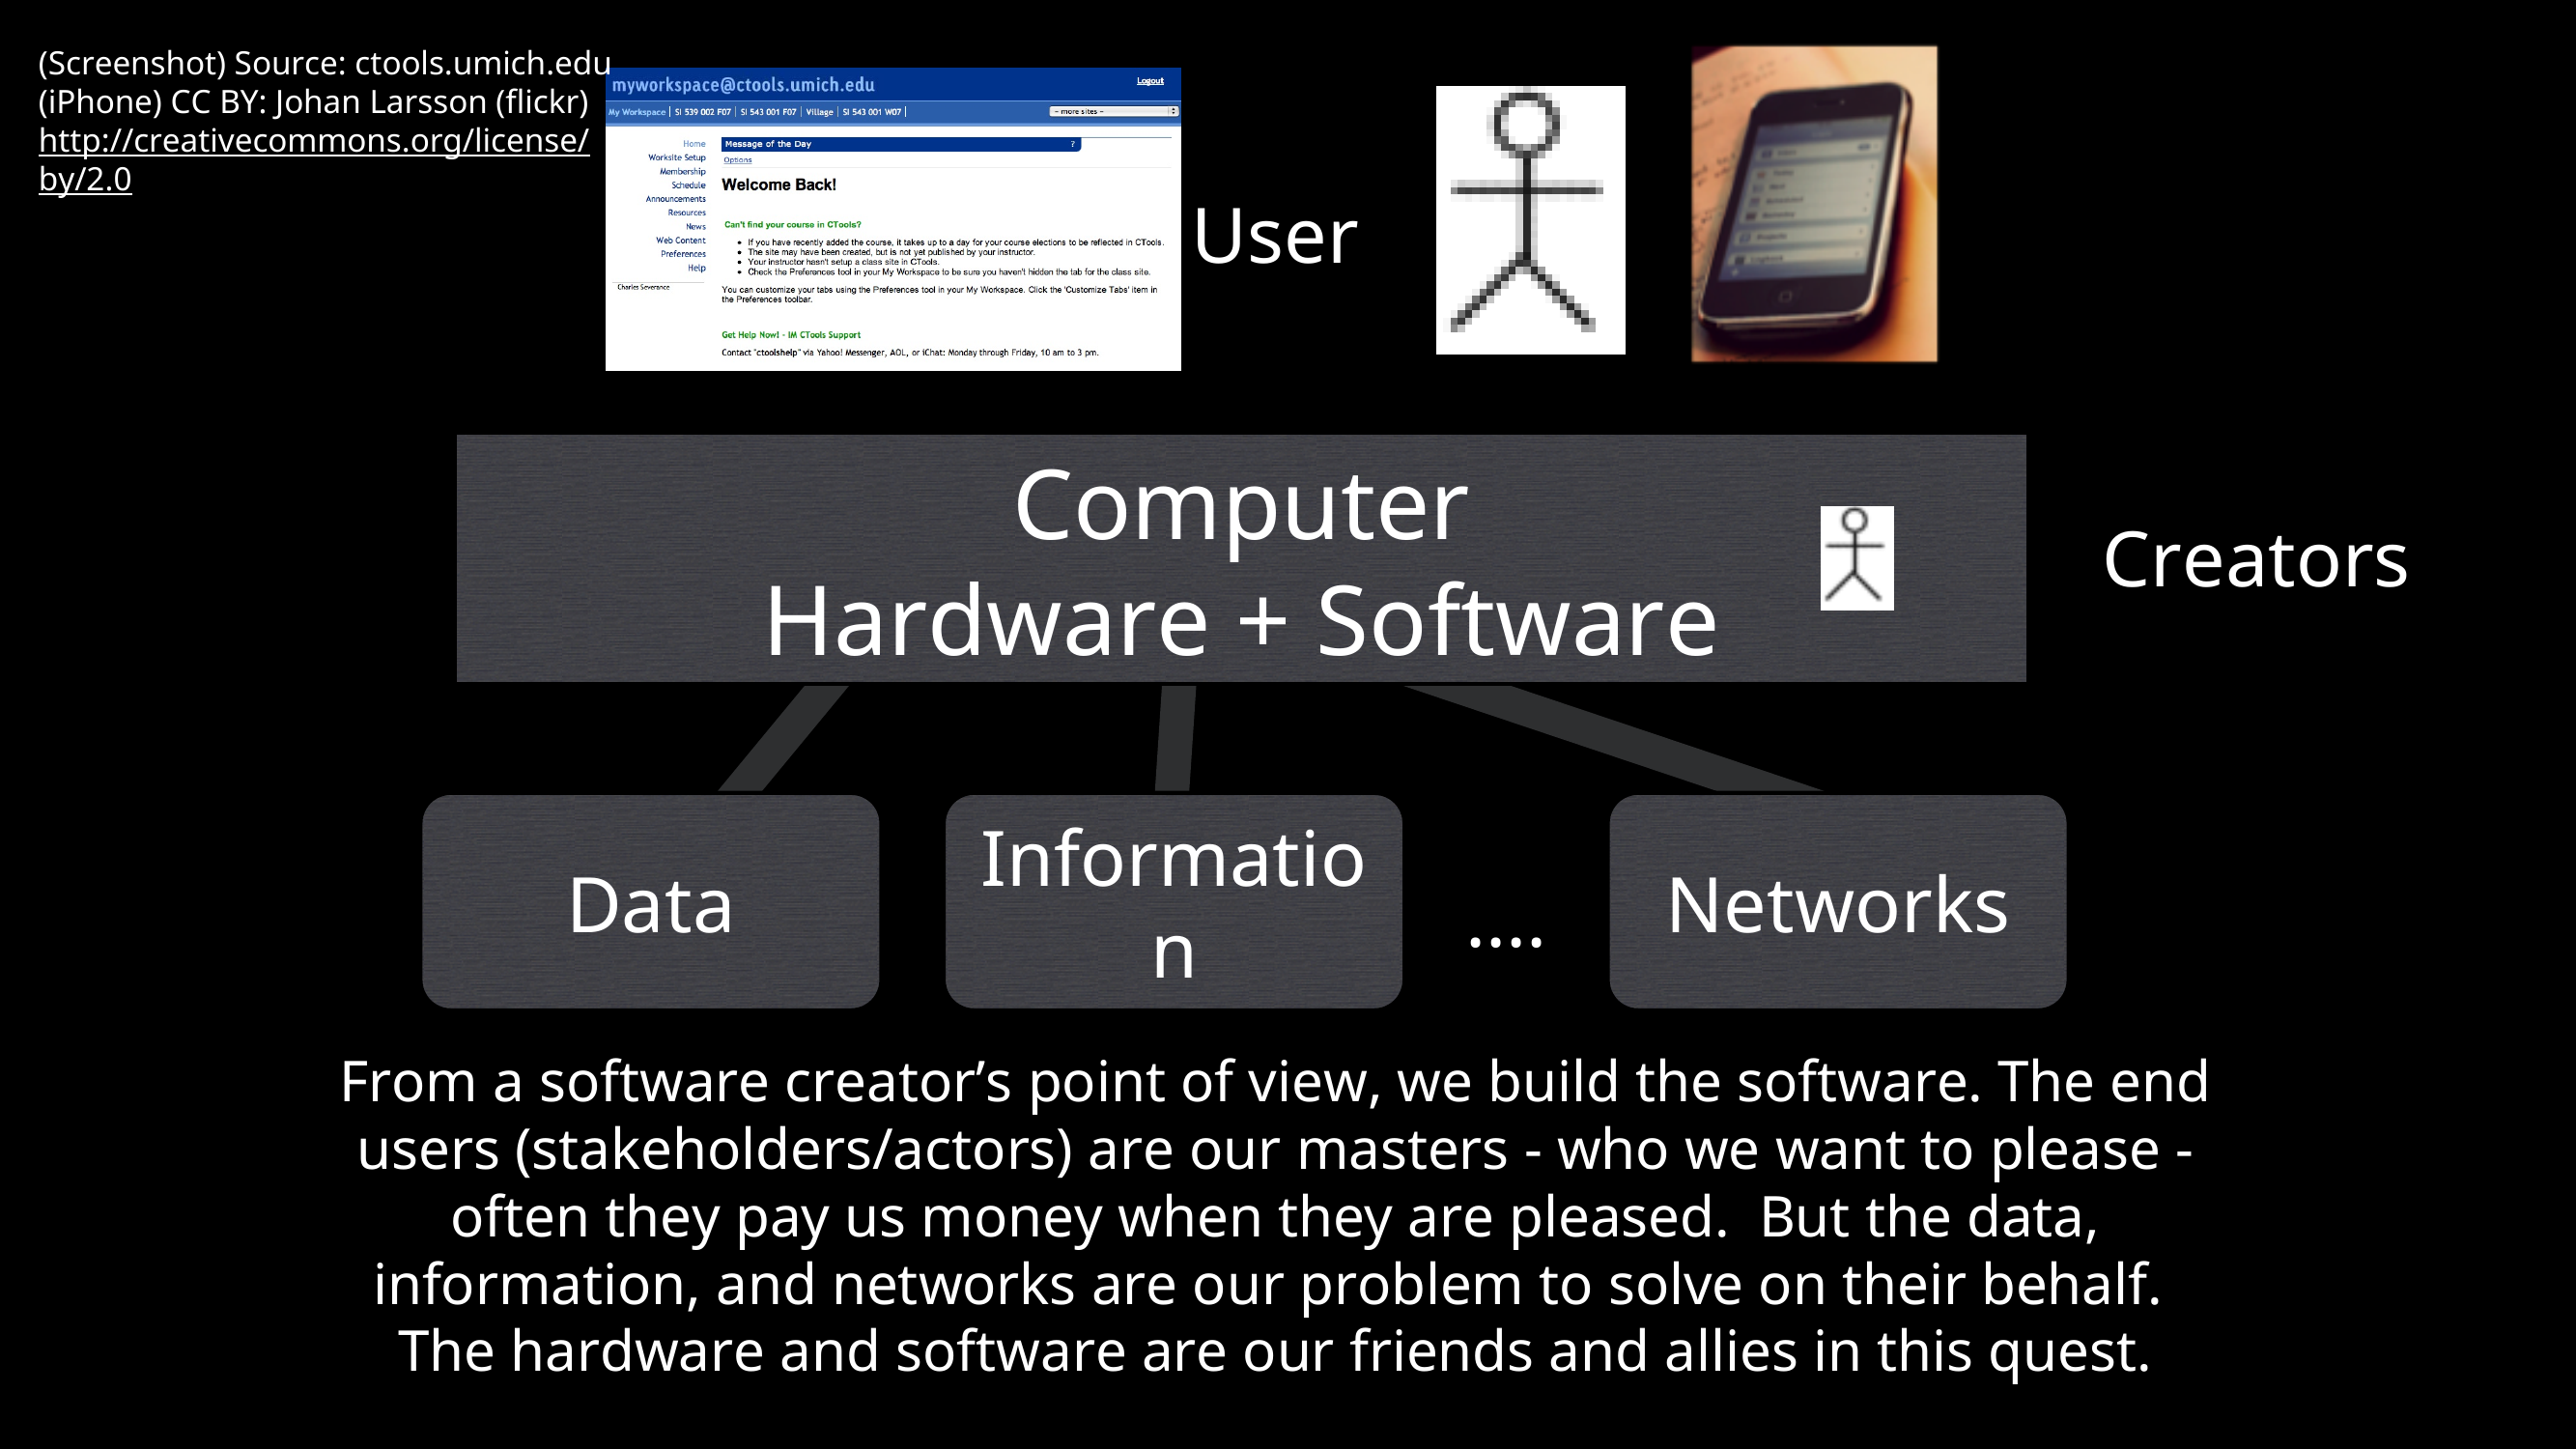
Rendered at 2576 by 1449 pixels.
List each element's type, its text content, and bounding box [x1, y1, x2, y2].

picture [1436, 86, 1626, 355]
picture [1685, 36, 1949, 369]
text_box Networks [1607, 792, 2069, 1010]
text_box Data [420, 792, 882, 1010]
text_box Computer Hardware + Software [454, 432, 2028, 685]
picture [606, 68, 1181, 371]
text_box From a software creator’s point of view, we build the software. The end users (stakeholders/actors) are our masters - who we want to please - often they pay us money when they are pleased. But the data, information, and networks are our problem to solve on their behalf. The hardware and software are our friends and allies in this quest. [332, 1046, 2219, 1381]
text_box Creators [2102, 510, 2411, 603]
text_box Information [944, 792, 1405, 1010]
text_box (Screenshot) Source: ctools.umich.edu (iPhone) CC BY: Johan Larsson (flickr) http://creativecommons.org/license/by/2.0 [24, 35, 645, 205]
picture [1821, 506, 1894, 611]
text_box User [1191, 186, 1360, 279]
text_box .... [1458, 864, 1554, 969]
